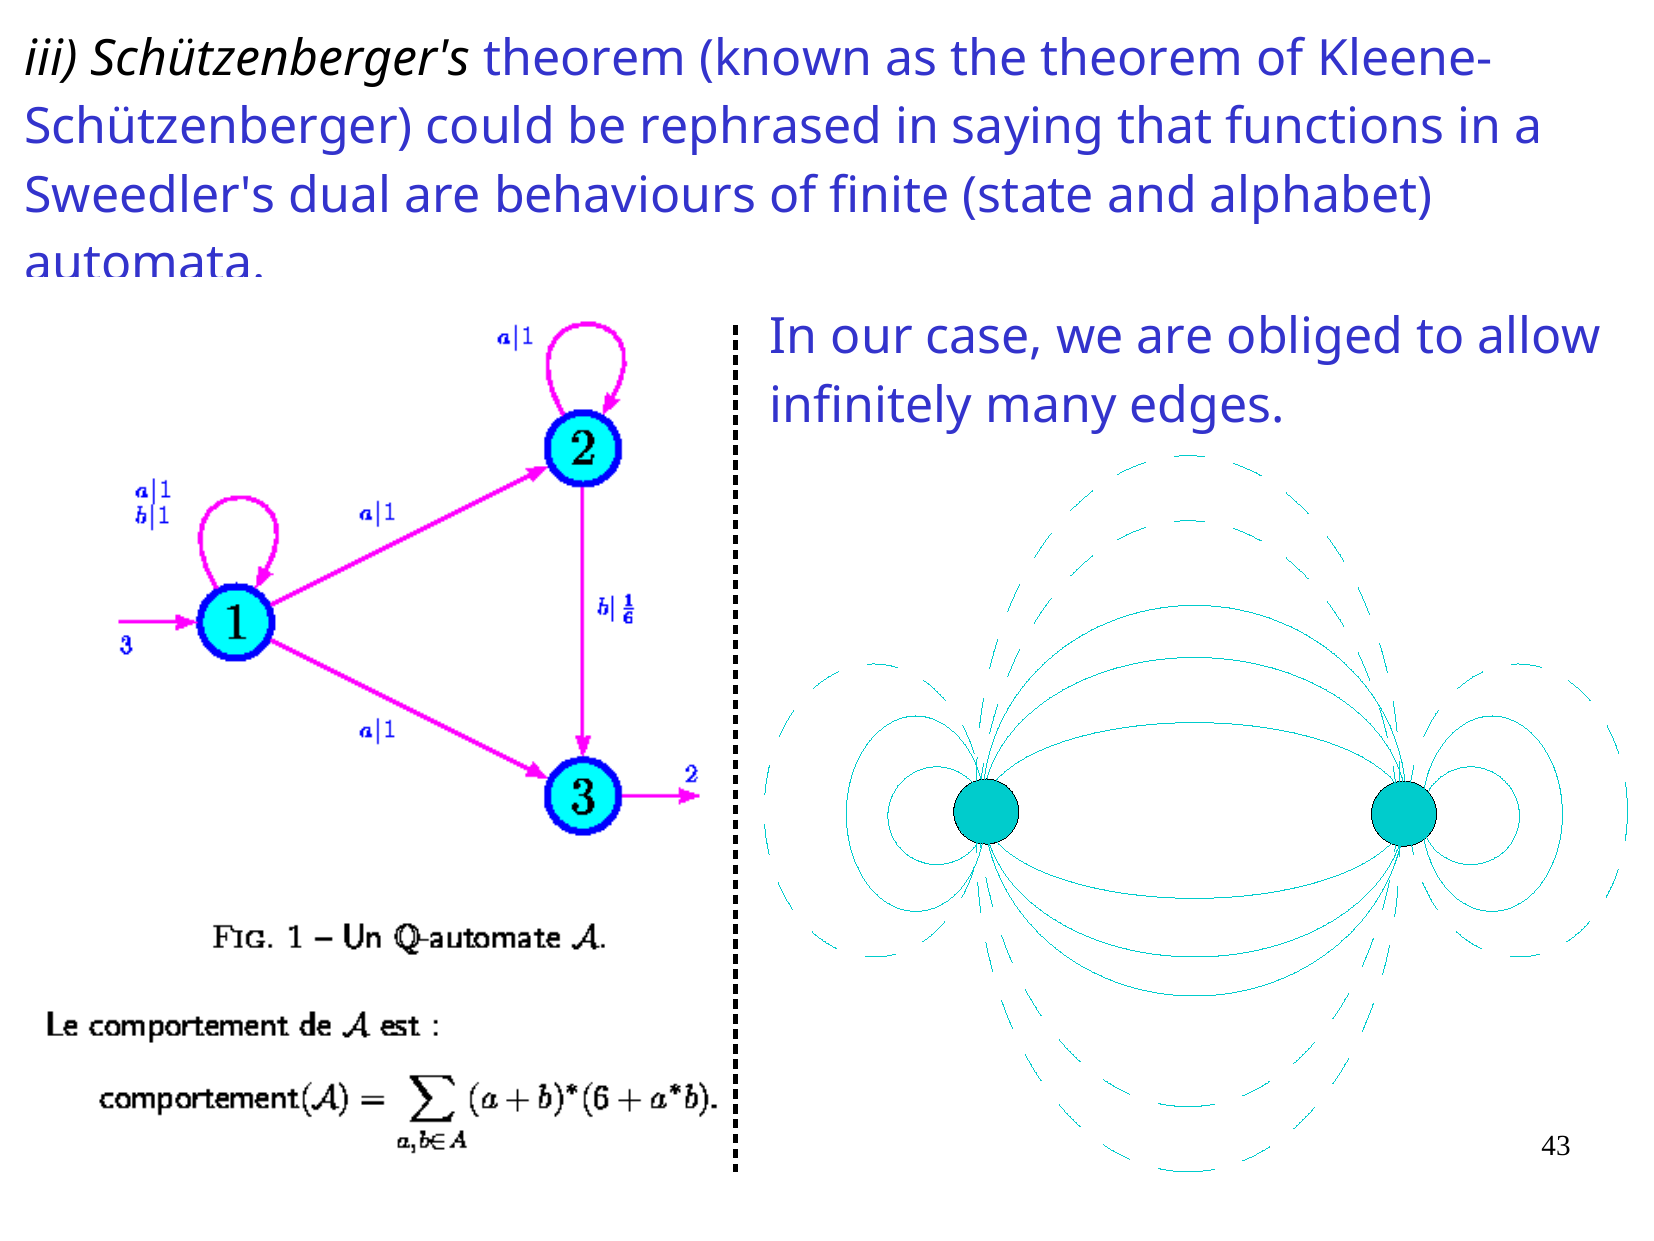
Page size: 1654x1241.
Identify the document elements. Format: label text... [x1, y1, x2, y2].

text_box [984, 778, 1019, 844]
picture [24, 277, 755, 1174]
text_box In our case, we are obliged to allow infinitely many edges. [754, 292, 1634, 443]
text_box [953, 779, 988, 845]
text_box iii) Schützenberger's theorem (known as the theorem of Kleene-Schützenberger) could be rephrased in saying that functions in a Sweedler's dual are behaviours of finite (state and alphabet) automata. [24, 14, 1654, 303]
text_box [1371, 781, 1437, 847]
